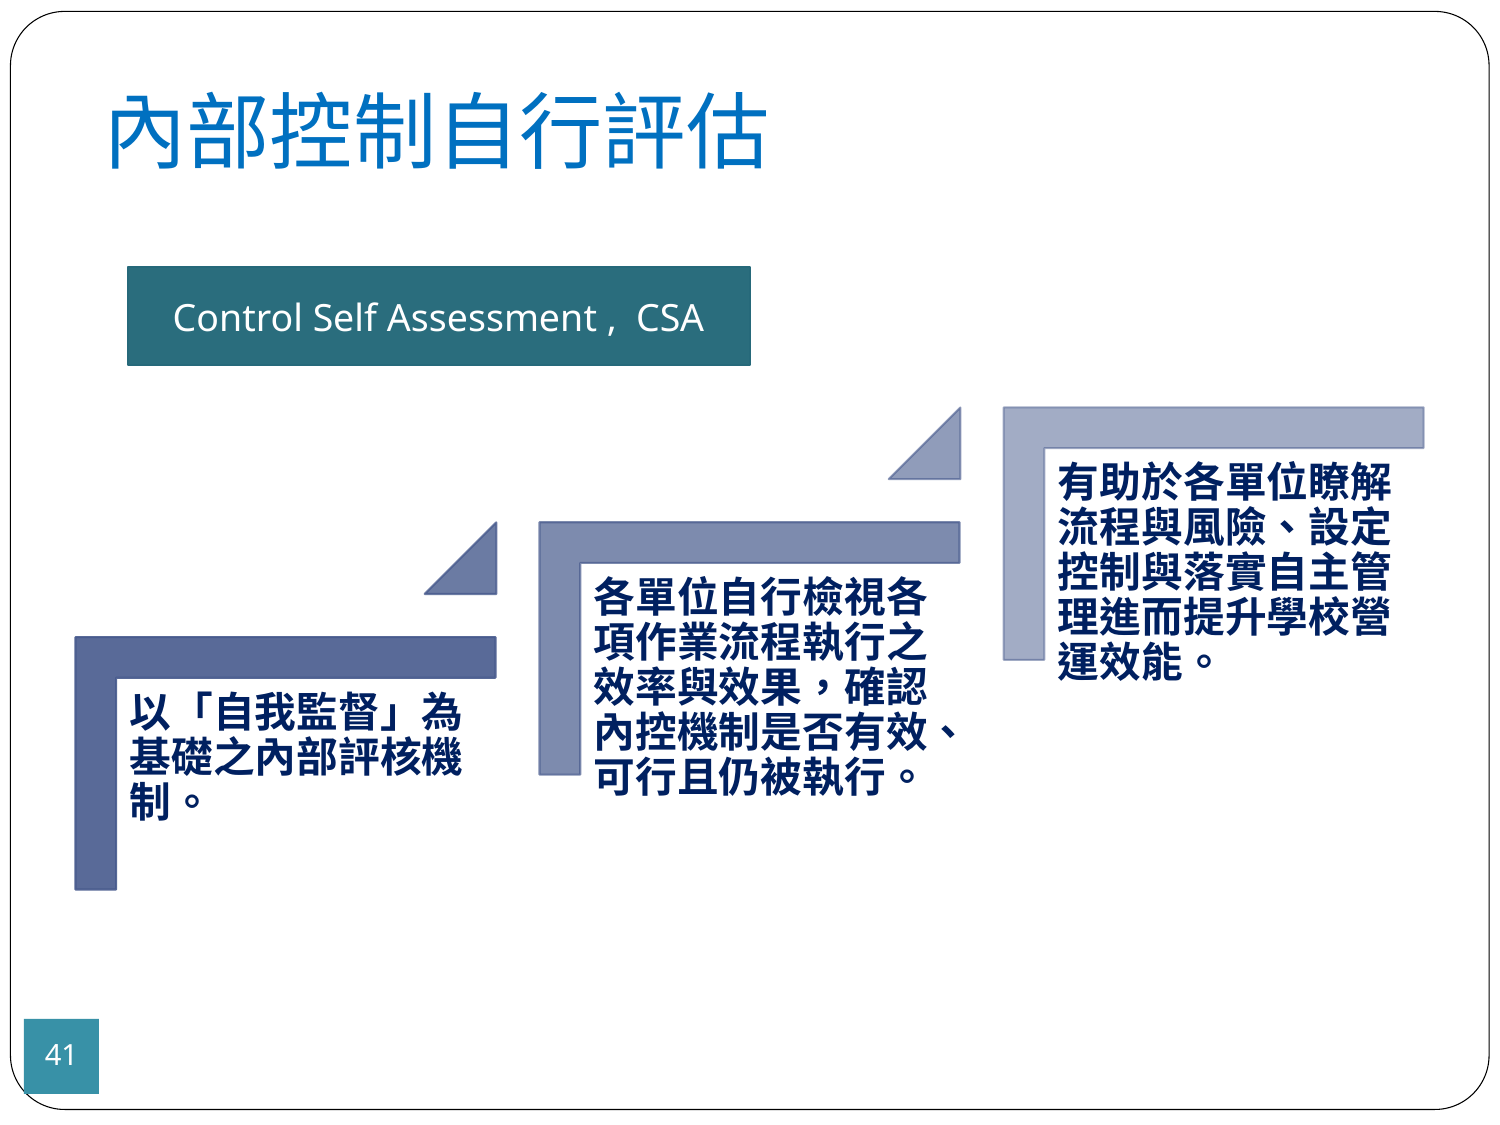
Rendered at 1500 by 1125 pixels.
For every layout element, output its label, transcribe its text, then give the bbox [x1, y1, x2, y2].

text_box 有助於各單位瞭解流程與風險、設定控制與落實自主管理進而提升學校營運效能。 [1045, 449, 1425, 782]
text_box [888, 407, 961, 480]
text_box [1003, 407, 1424, 660]
text_box 41 [23, 1018, 99, 1094]
text_box [75, 637, 496, 890]
text_box 以「自我監督」為基礎之內部評核機制。 [117, 678, 497, 1012]
text_box [424, 522, 497, 594]
text_box 各單位自行檢視各項作業流程執行之效率與效果，確認內控機制是否有效、可行且仍被執行。 [581, 563, 961, 897]
text_box [539, 522, 960, 775]
title 內部控制自行評估 [88, 30, 1364, 194]
text_box Control Self Assessment , CSA [127, 267, 751, 366]
